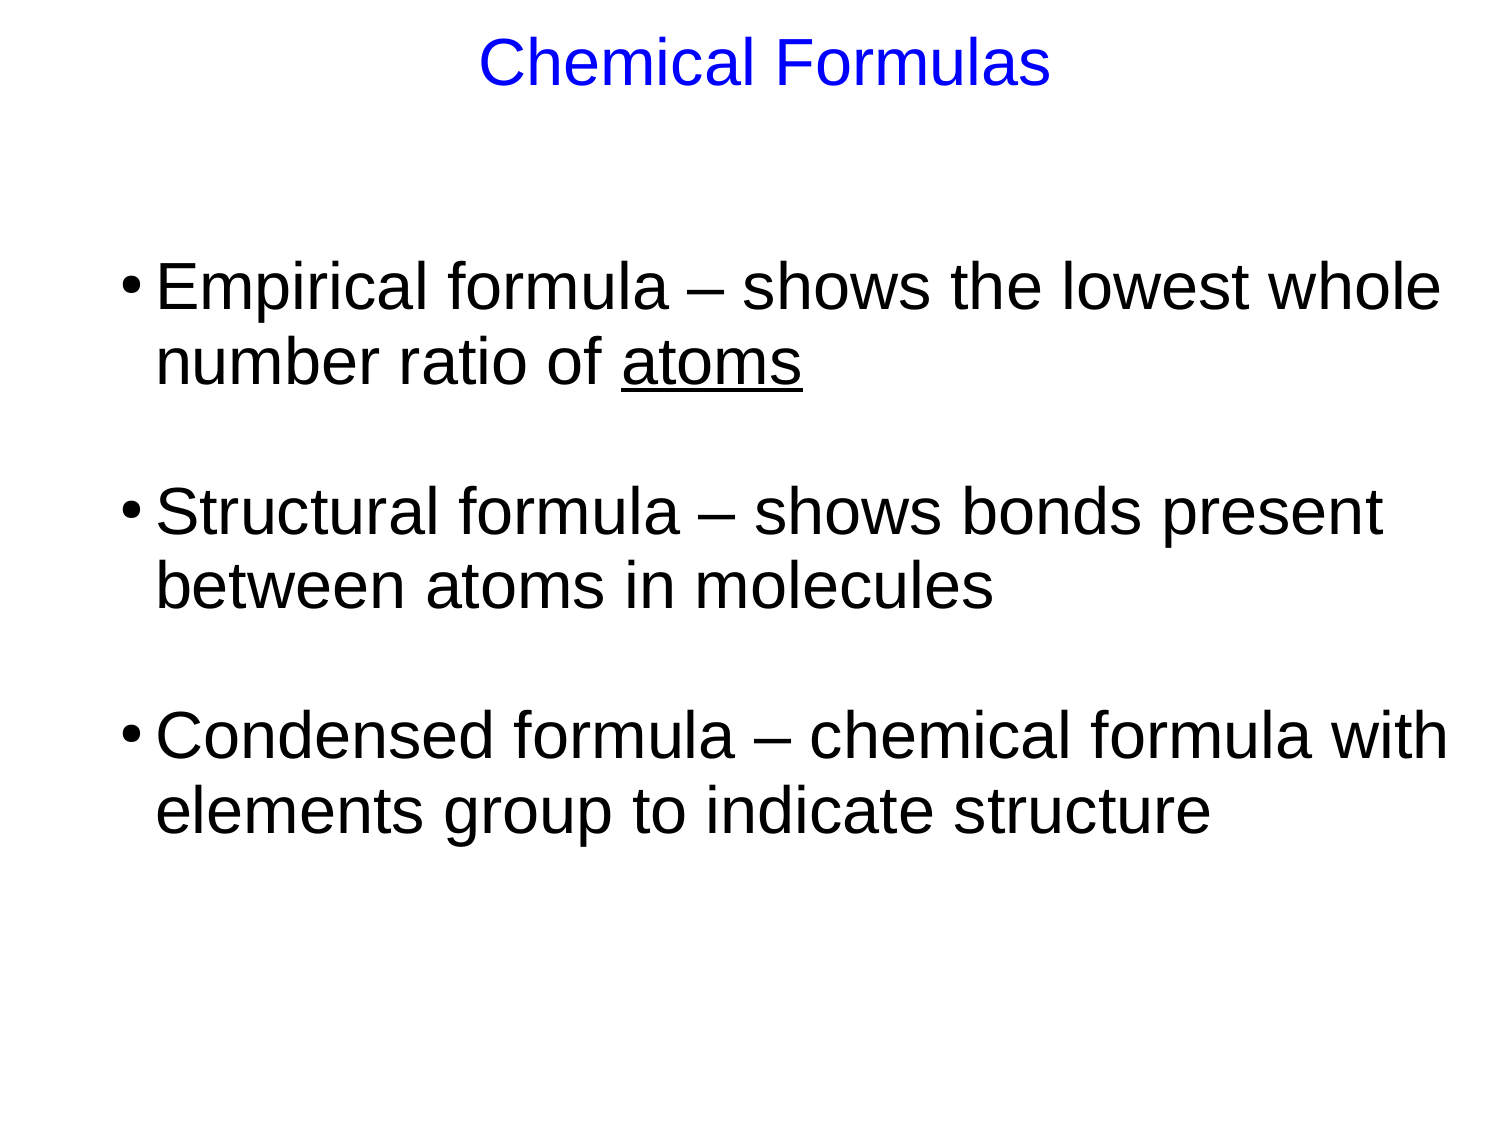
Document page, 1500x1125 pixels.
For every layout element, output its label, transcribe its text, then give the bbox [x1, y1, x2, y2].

text_box Chemical Formulas Empirical formula – shows the lowest whole number ratio of atoms Structural formula – shows bonds present between atoms in molecules Condensed formula – chemical formula with elements group to indicate structure [34, 17, 1497, 1066]
text_box [776, 442, 807, 513]
